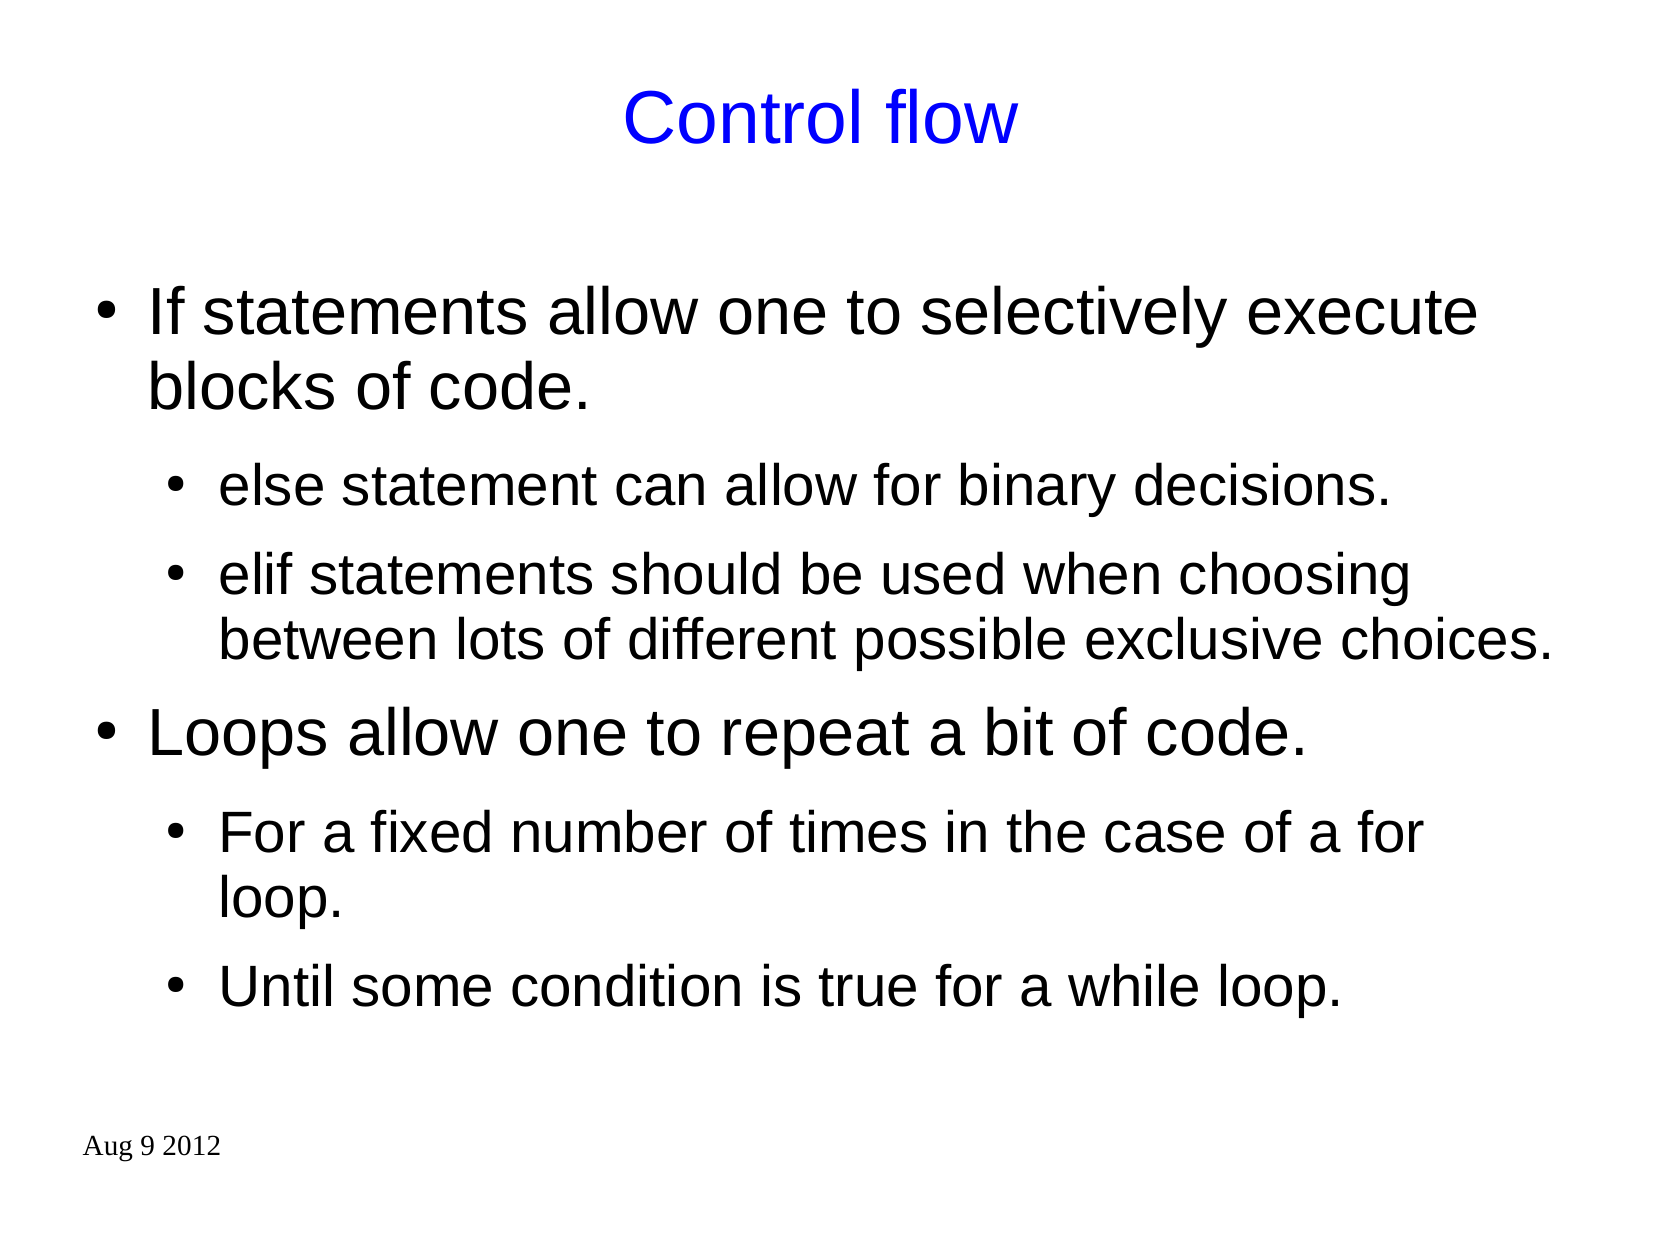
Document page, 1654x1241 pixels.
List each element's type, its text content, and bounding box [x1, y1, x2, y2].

title Control flow [76, 58, 1565, 178]
list If statements allow one to selectively execute blocks of code. else statement can allow for binary decisions. elif statements should be used when choosing between lots of different possible exclusive choices. Loops allow one to repeat a bit of code. For a fixed number of times in the case of a for loop. Until some condition is true for a while loop. [76, 274, 1565, 1093]
